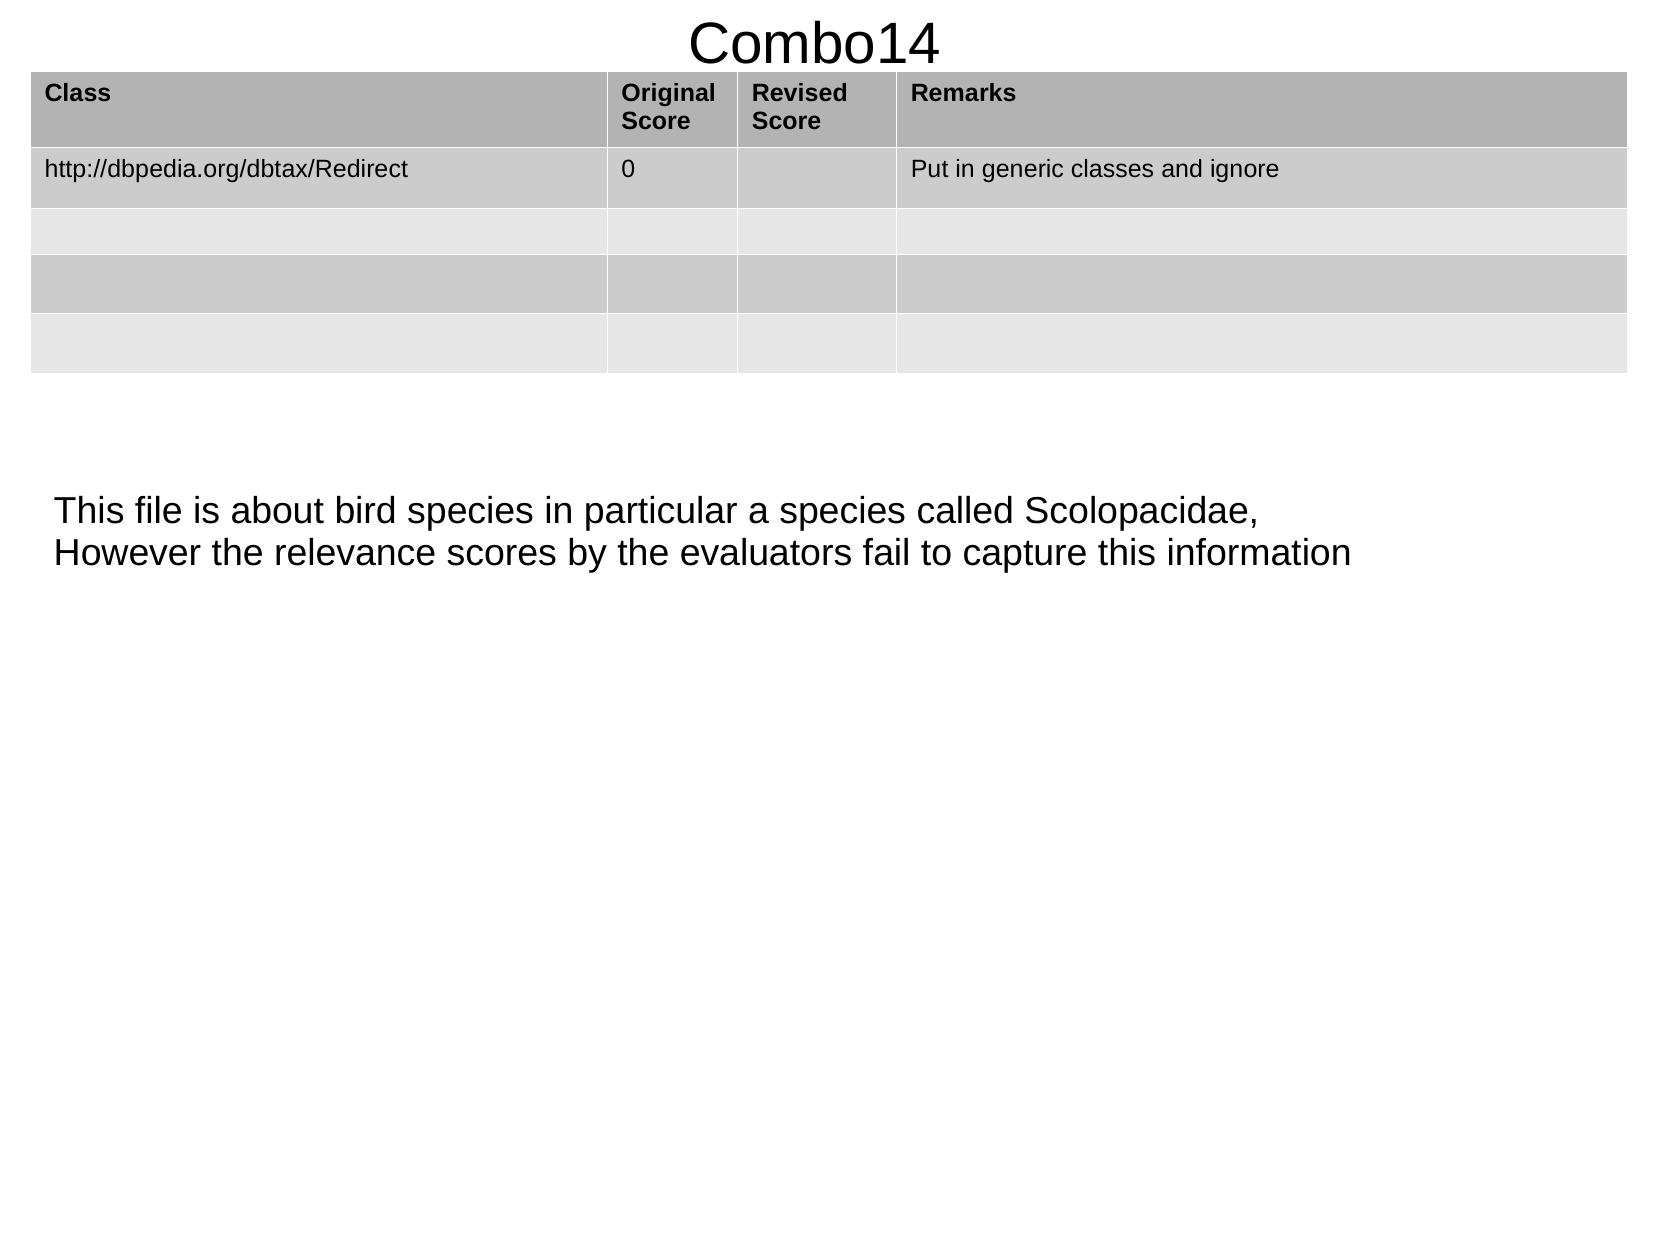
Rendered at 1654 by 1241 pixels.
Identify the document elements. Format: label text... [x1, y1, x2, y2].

table_cell [738, 314, 896, 373]
table_header Class [31, 72, 607, 147]
table_cell [738, 148, 896, 208]
table_cell [608, 209, 737, 254]
table_cell [897, 314, 1627, 373]
table_cell http://dbpedia.org/dbtax/Redirect [31, 148, 607, 208]
table_cell [738, 255, 896, 313]
table_cell [608, 255, 737, 313]
table_cell Put in generic classes and ignore [897, 148, 1627, 208]
table_cell [31, 209, 607, 254]
text_box This file is about bird species in particular a species called Scolopacidae, However the relevance scores by the evaluators fail to capture this information [39, 482, 1367, 582]
table_cell [897, 255, 1627, 313]
table_cell [738, 209, 896, 254]
table_cell [31, 255, 607, 313]
table_cell 0 [608, 148, 737, 208]
table_cell [31, 314, 607, 373]
table_header Original Score [608, 76, 737, 147]
table_cell [897, 209, 1627, 254]
table_header Revised Score [738, 76, 896, 147]
title Combo14 [70, 10, 1560, 76]
table_cell [608, 314, 737, 373]
table_header Remarks [897, 72, 1627, 147]
